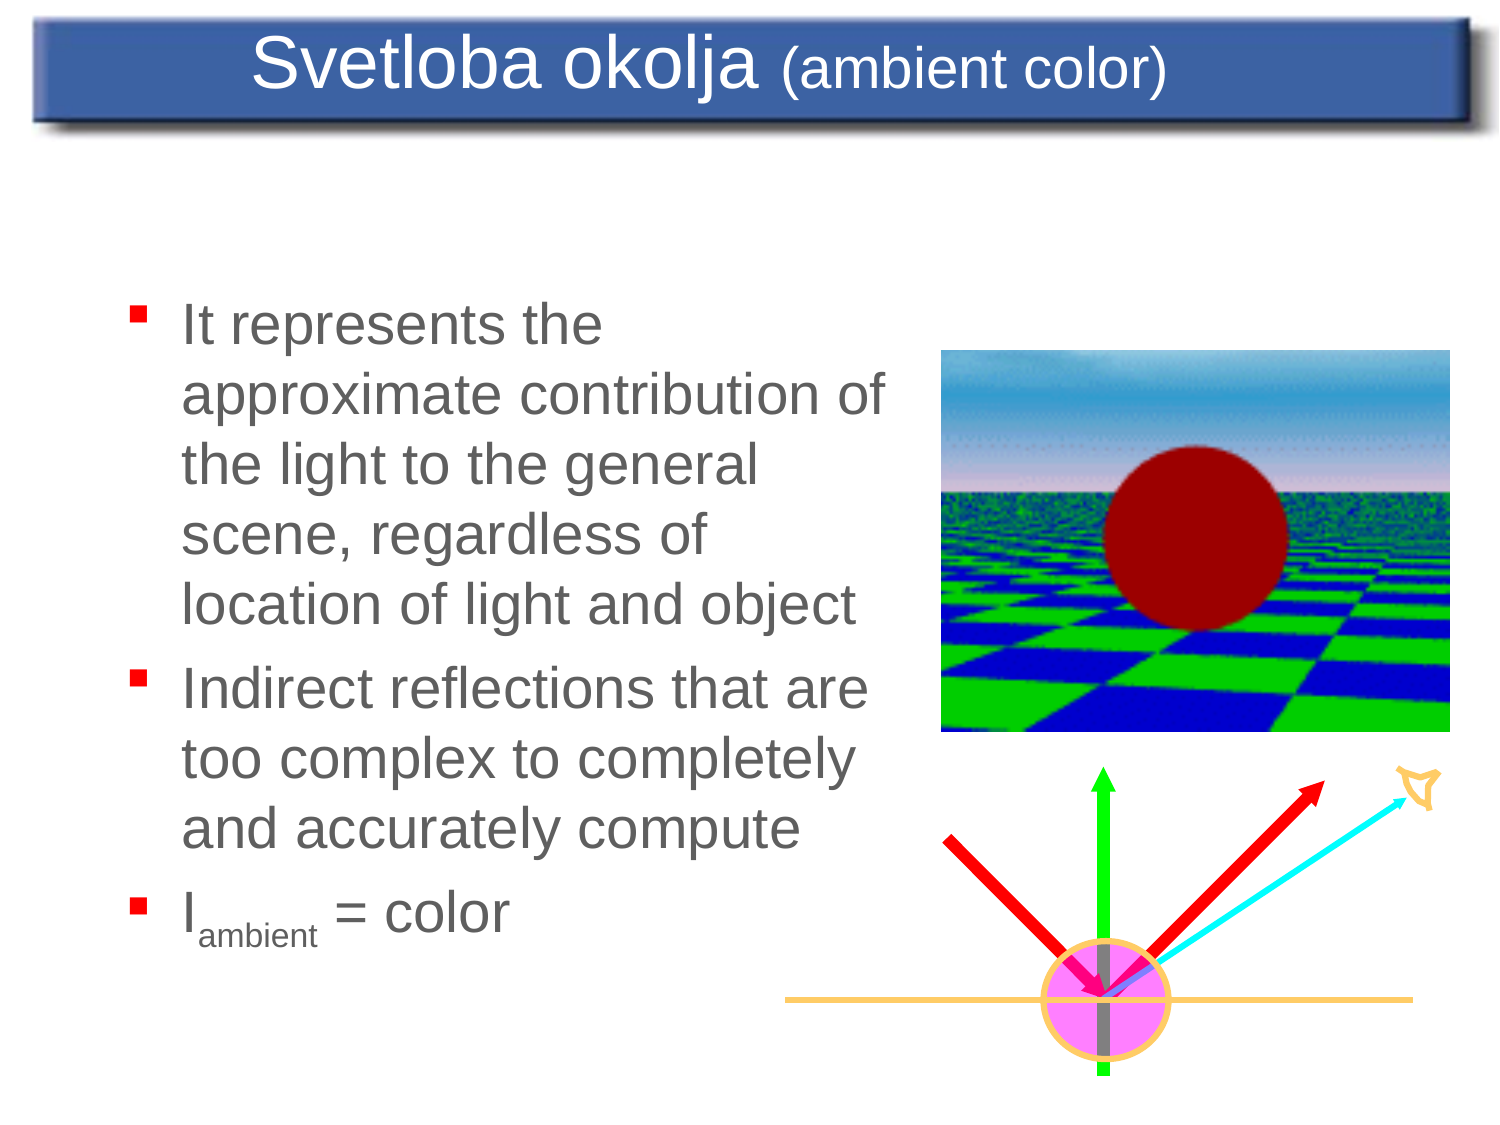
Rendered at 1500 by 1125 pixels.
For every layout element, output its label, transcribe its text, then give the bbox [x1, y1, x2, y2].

text_box [1043, 1003, 1169, 1060]
text_box [1043, 941, 1169, 997]
picture [1435, 507, 1445, 519]
picture [941, 350, 1450, 732]
picture [31, 14, 1499, 142]
picture [1443, 530, 1450, 536]
picture [1415, 518, 1423, 523]
title Svetloba okolja (ambient color) [33, 0, 1388, 111]
list It represents the approximate contribution of the light to the general scene, regardless of location of light and object Indirect reflections that are too complex to completely and accurately compute Iambient = color [110, 278, 941, 1048]
